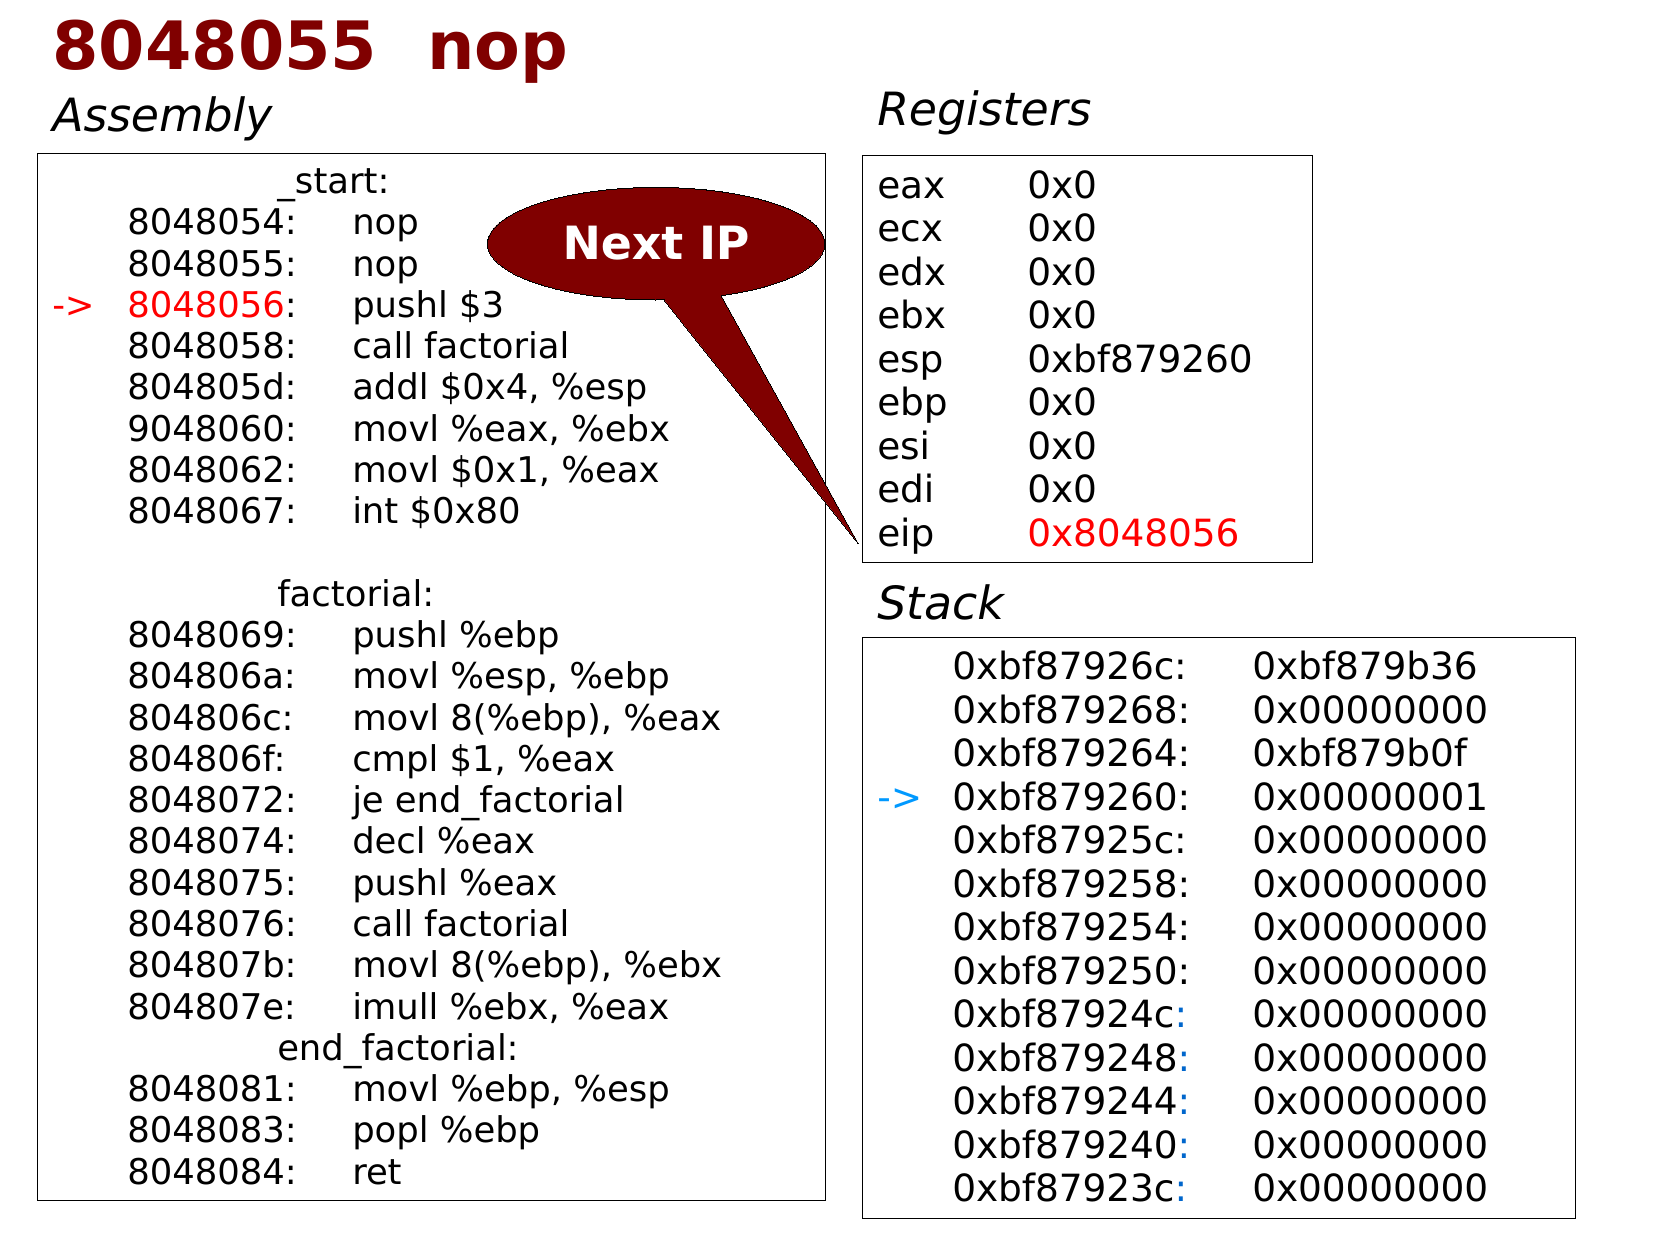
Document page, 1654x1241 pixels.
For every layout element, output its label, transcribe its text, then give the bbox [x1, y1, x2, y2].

text_box _start: 8048054: nop 8048055: nop -> 8048056: pushl $3 8048058: call factorial 804805d: addl $0x4, %esp 9048060: movl %eax, %ebx 8048062: movl $0x1, %eax 8048067: int $0x80 factorial: 8048069: pushl %ebp 804806a: movl %esp, %ebp 804806c: movl 8(%ebp), %eax 804806f: cmpl $1, %eax 8048072: je end_factorial 8048074: decl %eax 8048075: pushl %eax 8048076: call factorial 804807b: movl 8(%ebp), %ebx 804807e: imull %ebx, %eax end_factorial: 8048081: movl %ebp, %esp 8048083: popl %ebp 8048084: ret [37, 153, 826, 1201]
text_box Assembly [37, 81, 301, 151]
text_box Next IP [487, 187, 859, 544]
text_box 0xbf87926c: 0xbf879b36 0xbf879268: 0x00000000 0xbf879264: 0xbf879b0f -> 0xbf879260: 0x00000001 0xbf87925c: 0x00000000 0xbf879258: 0x00000000 0xbf879254: 0x00000000 0xbf879250: 0x00000000 0xbf87924c: 0x00000000 0xbf879248: 0x00000000 0xbf879244: 0x00000000 0xbf879240: 0x00000000 0xbf87923c: 0x00000000 [862, 637, 1576, 1219]
text_box Stack [862, 569, 1051, 638]
text_box 8048055 nop [37, 0, 863, 93]
text_box Registers [862, 75, 1126, 144]
text_box eax 0x0 ecx 0x0 edx 0x0 ebx 0x0 esp 0xbf879260 ebp 0x0 esi 0x0 edi 0x0 eip 0x8048056 [862, 155, 1313, 563]
